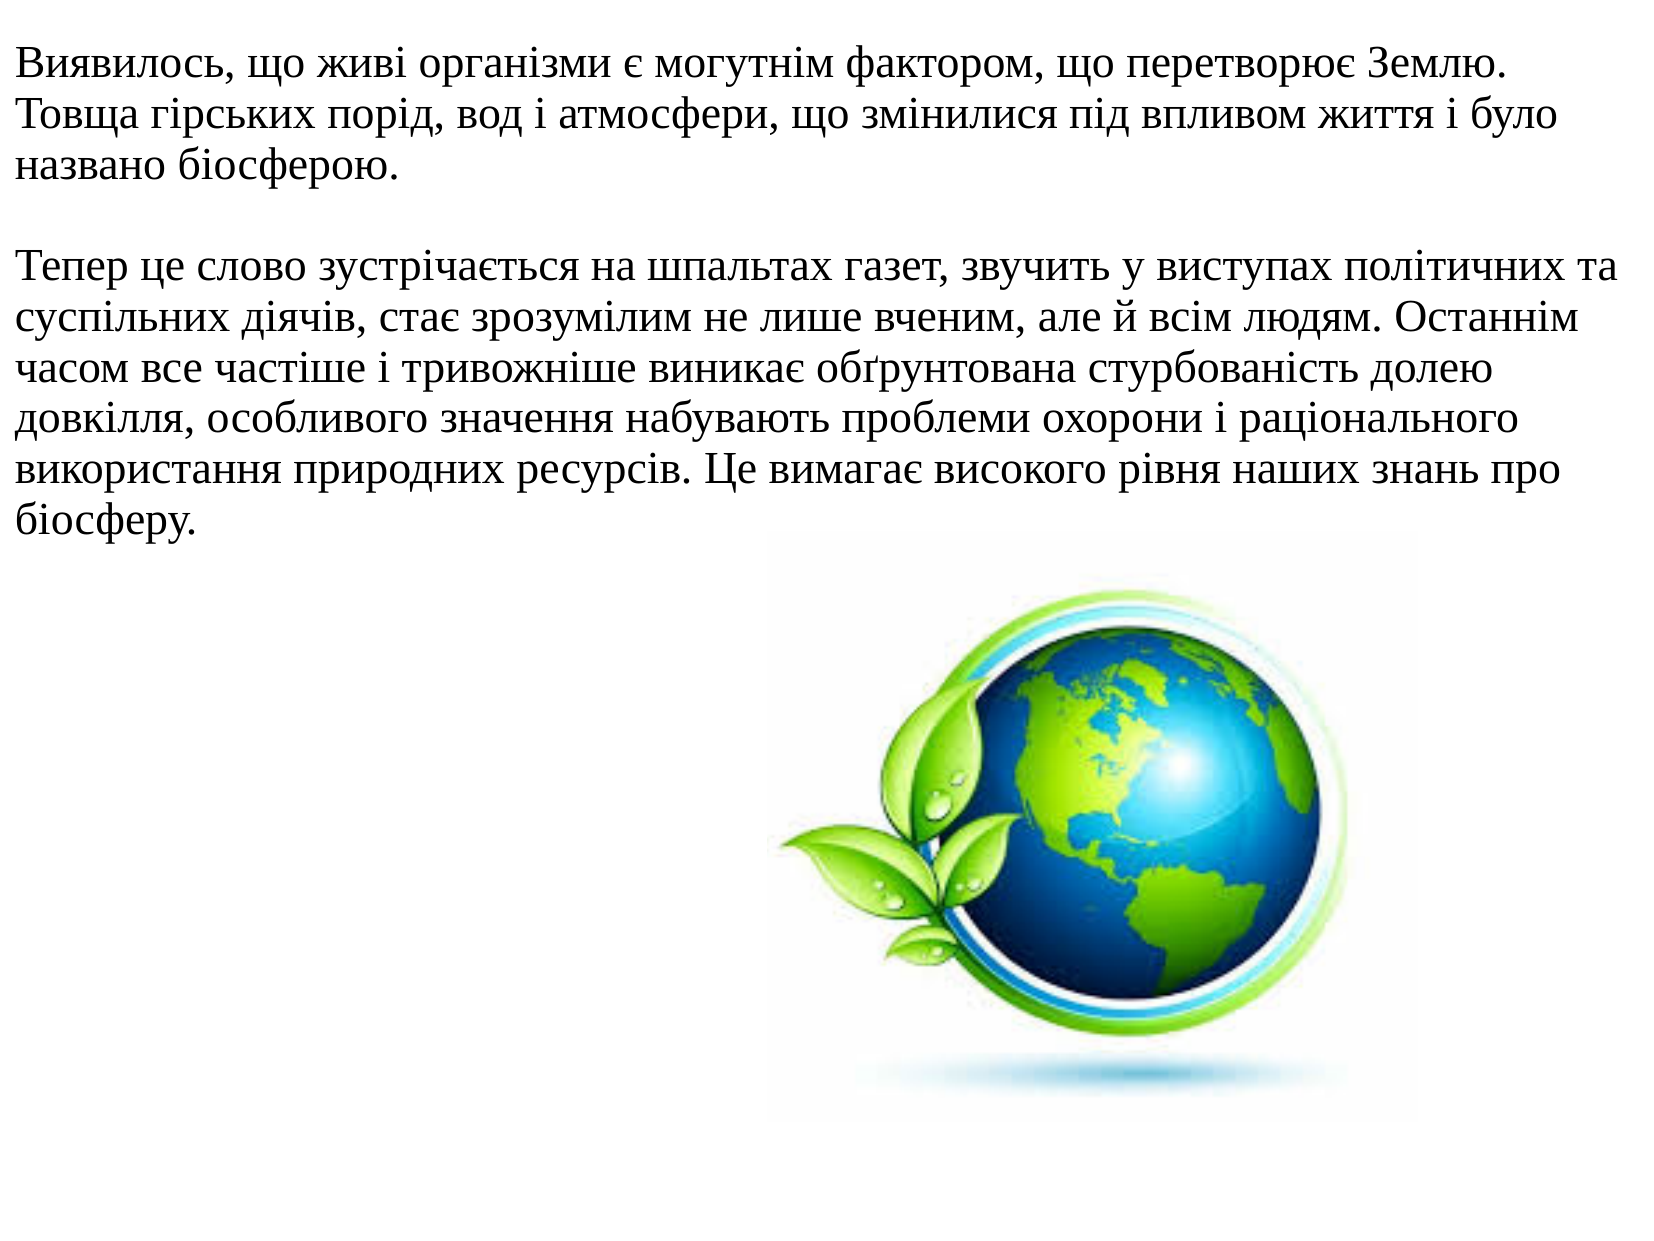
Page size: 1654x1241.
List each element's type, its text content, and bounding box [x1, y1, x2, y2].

picture [767, 531, 1418, 1123]
text_box Виявилось, що живі організми є могутнім фактором, що перетворює Землю. Товща гірських порід, вод і атмосфери, що змінилися під впливом життя і було названо біосферою. Тепер це слово зустрічається на шпальтах газет, звучить у виступах політичних та суспільних діячів, стає зрозумілим не лише вченим, але й всім людям. Останнім часом все частіше і тривожніше виникає обґрунтована стурбованість долею довкілля, особливого значення набувають проблеми охорони і раціонального використання природних ресурсів. Це вимагає високого рівня наших знань про біосферу. [0, 29, 1654, 1182]
